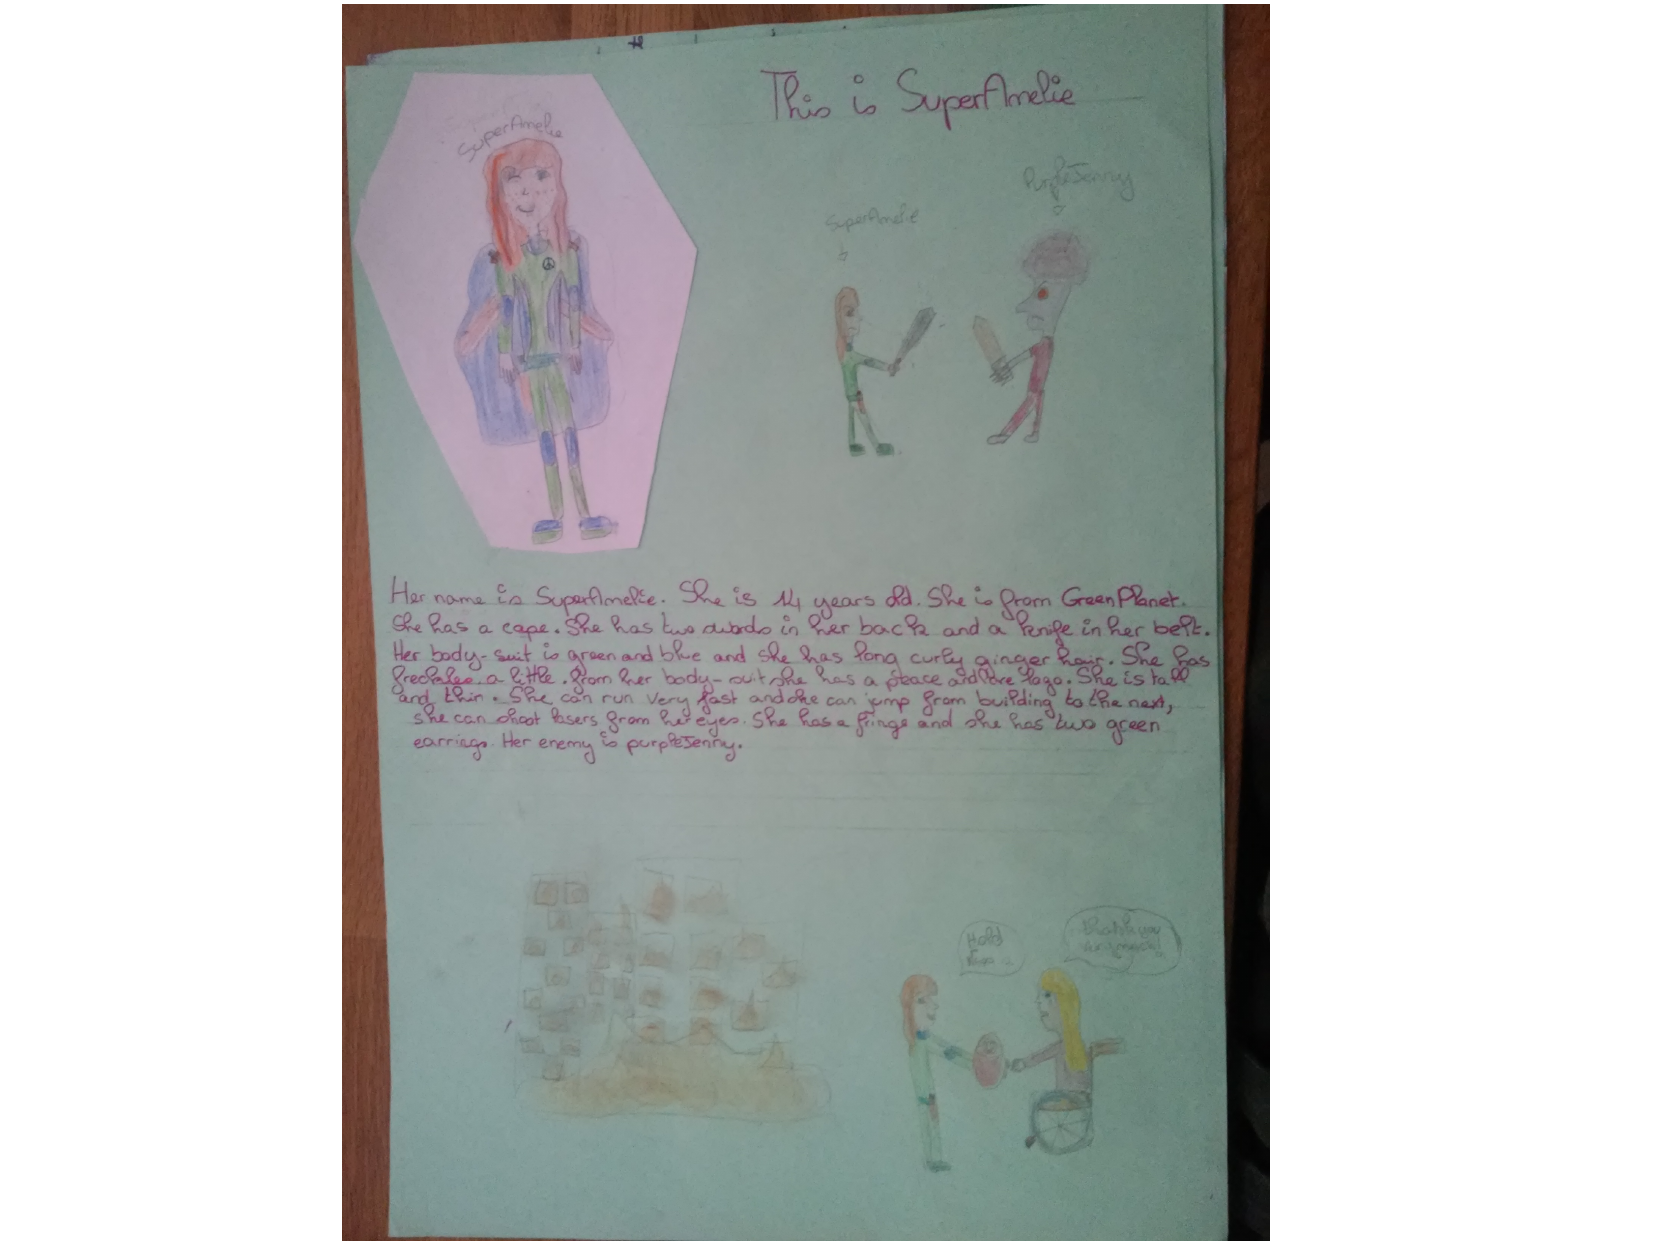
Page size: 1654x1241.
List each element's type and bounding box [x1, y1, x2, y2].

picture [342, 4, 1270, 1241]
